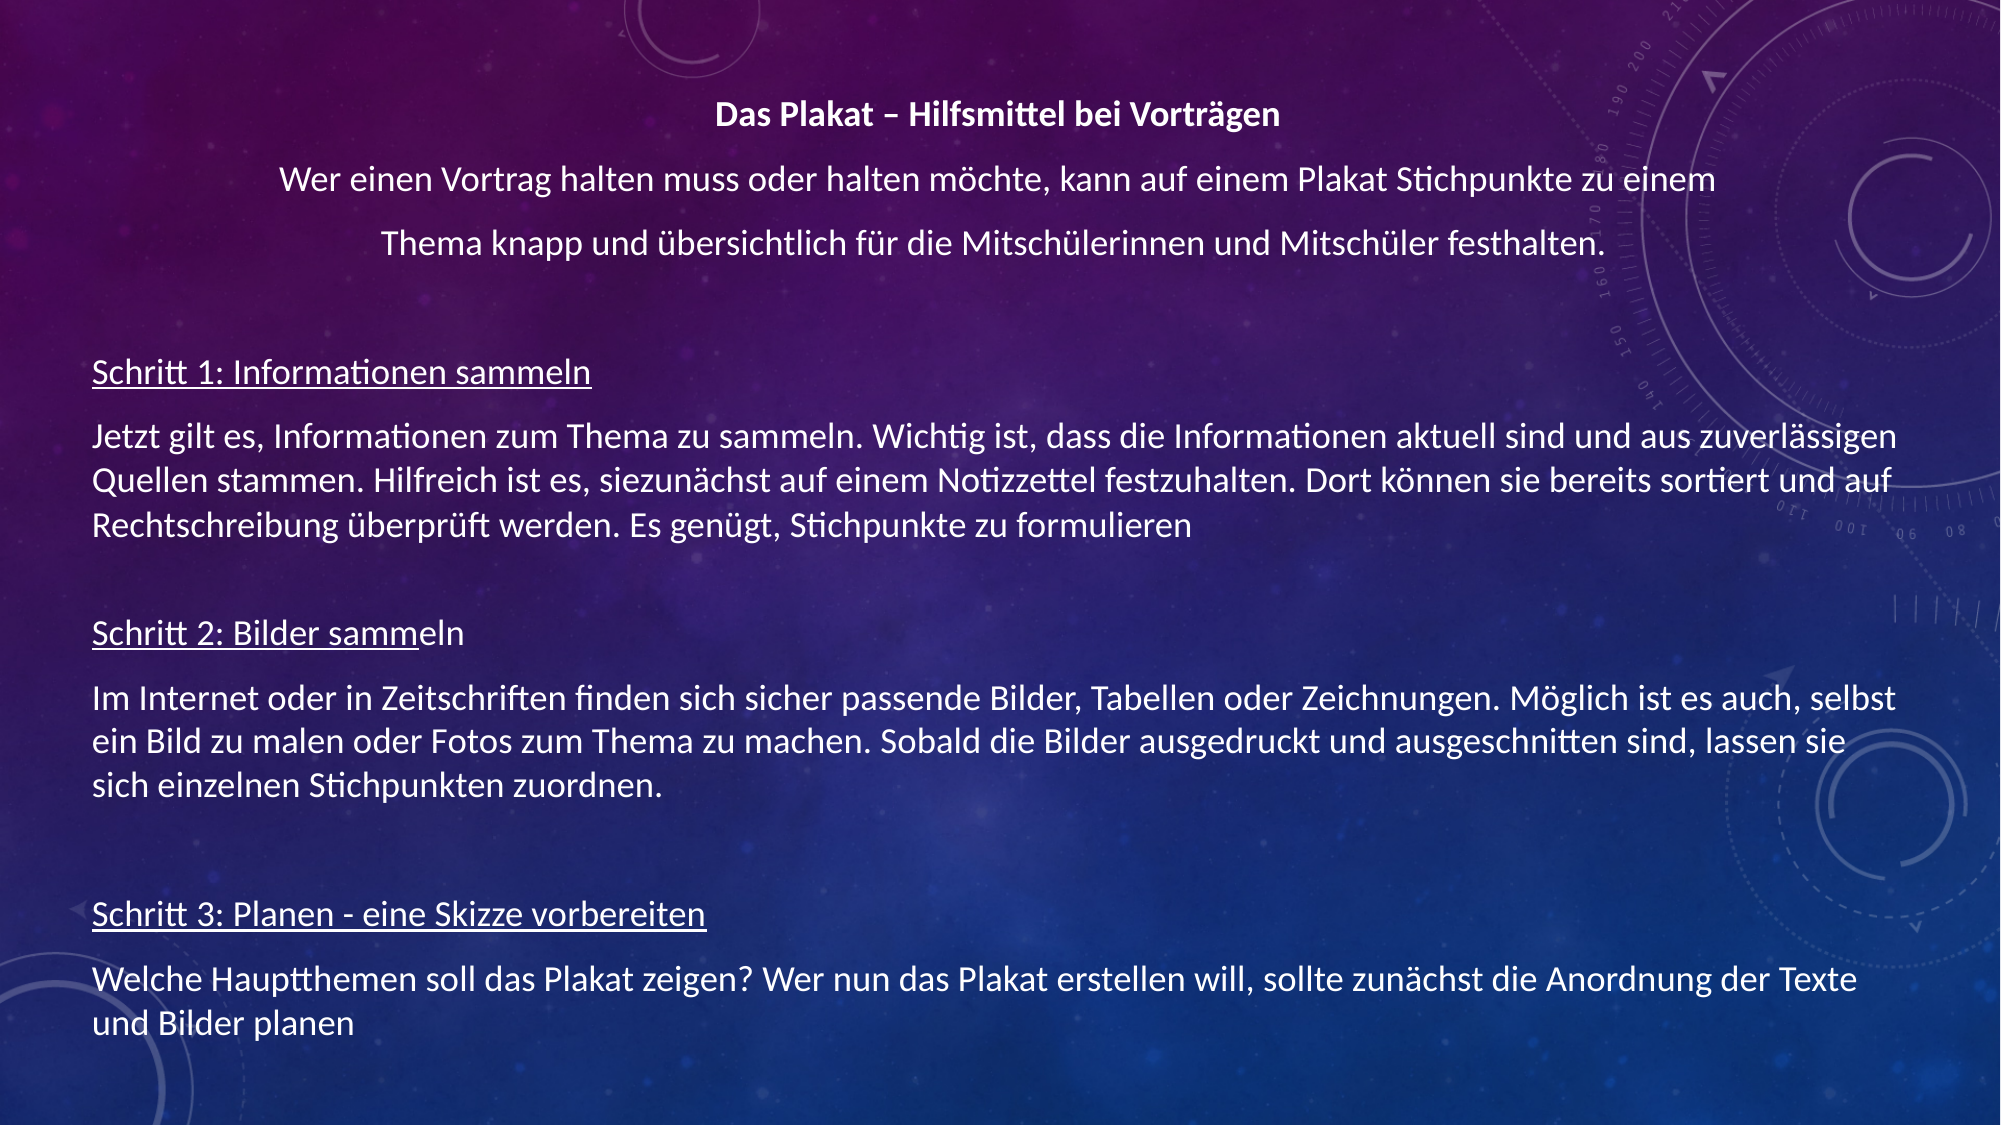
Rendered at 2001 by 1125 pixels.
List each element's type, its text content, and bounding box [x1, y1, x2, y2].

picture [0, 0, 2001, 1125]
list Das Plakat – Hilfsmittel bei Vorträgen Wer einen Vortrag halten muss oder halten möchte, kann auf einem Plakat Stichpunkte zu einem Thema knapp und übersichtlich für die Mitschülerinnen und Mitschüler festhalten. Schritt 1: Informationen sammeln Jetzt gilt es, Informationen zum Thema zu sammeln. Wichtig ist, dass die Informationen aktuell sind und aus zuverlässigen Quellen stammen. Hilfreich ist es, siezunächst auf einem Notizzettel festzuhalten. Dort können sie bereits sortiert und auf Rechtschreibung überprüft werden. Es genügt, Stichpunkte zu formulieren Schritt 2: Bilder sammeln Im Internet oder in Zeitschriften finden sich sicher passende Bilder, Tabellen oder Zeichnungen. Möglich ist es auch, selbst ein Bild zu malen oder Fotos zum Thema zu machen. Sobald die Bilder ausgedruckt und ausgeschnitten sind, lassen sie sich einzelnen Stichpunkten zuordnen. Schritt 3: Planen - eine Skizze vorbereiten Welche Hauptthemen soll das Plakat zeigen? Wer nun das Plakat erstellen will, sollte zunächst die Anordnung der Texte und Bilder planen [76, 82, 1920, 1052]
